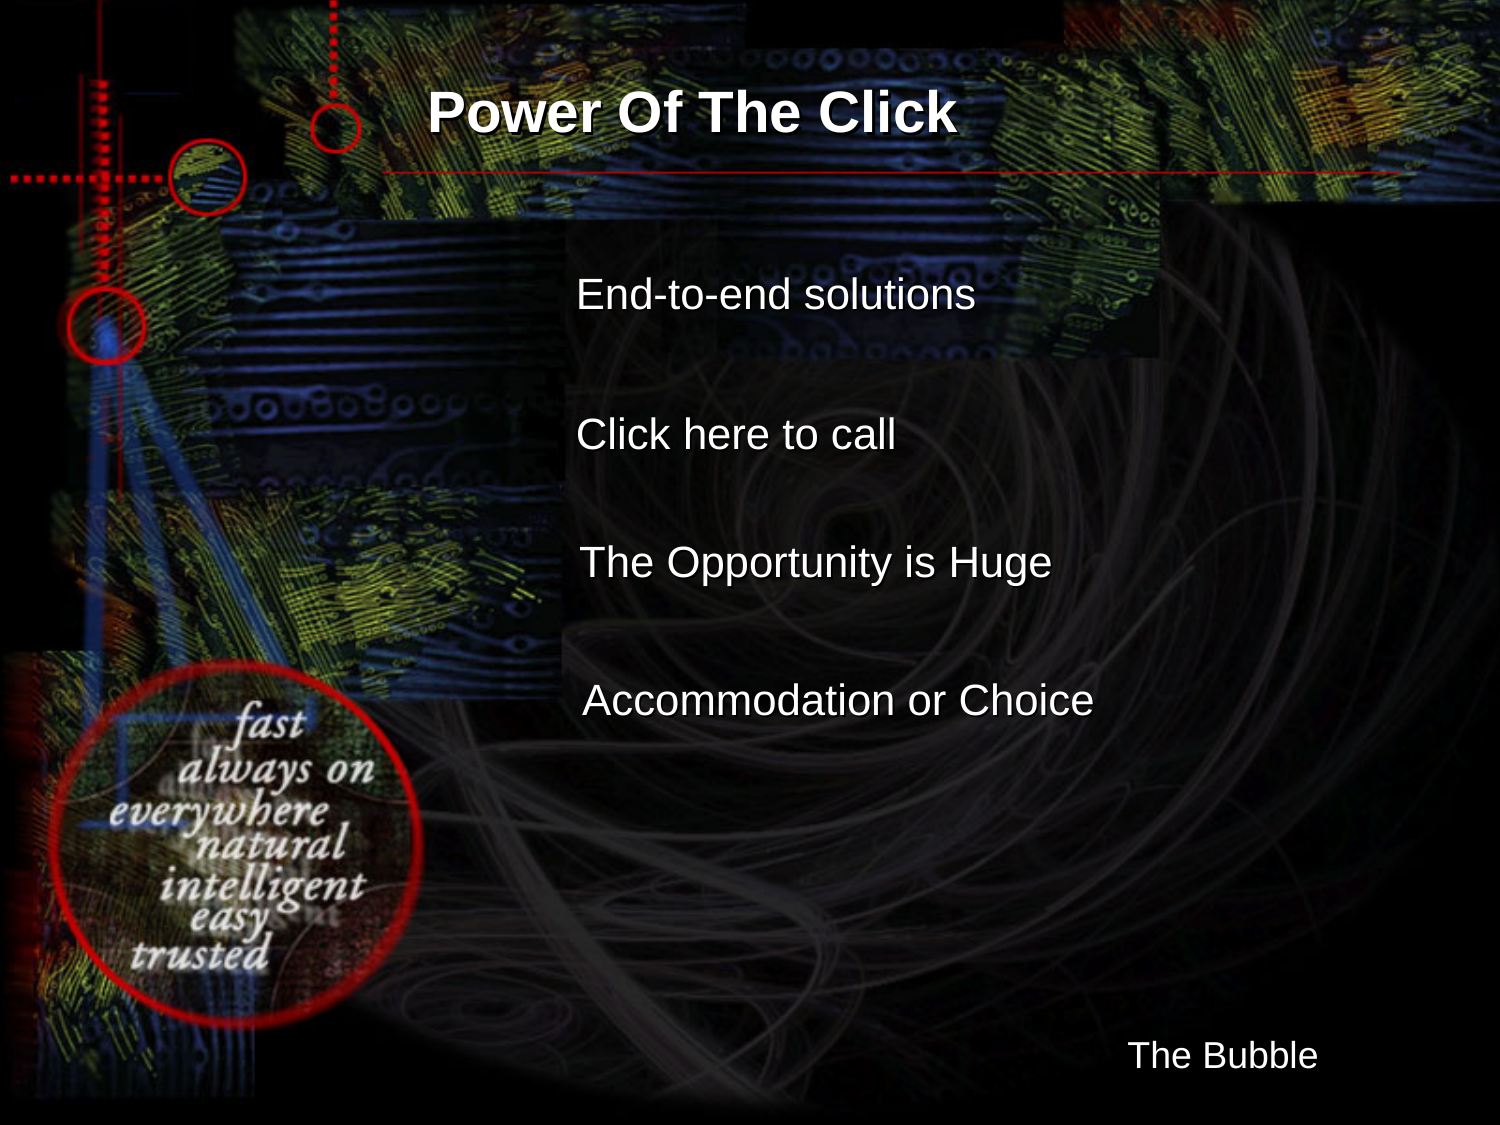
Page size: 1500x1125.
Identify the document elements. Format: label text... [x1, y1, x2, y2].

text_box The Bubble [1127, 1031, 1467, 1074]
list End-to-end solutions [561, 259, 1351, 337]
list Accommodation or Choice [567, 664, 1357, 742]
list The Opportunity is Huge [564, 527, 1354, 605]
picture [0, 0, 1500, 1125]
text_box [1119, 1034, 1456, 1091]
list Click here to call [561, 399, 1351, 476]
title Power Of The Click [412, 45, 1450, 175]
